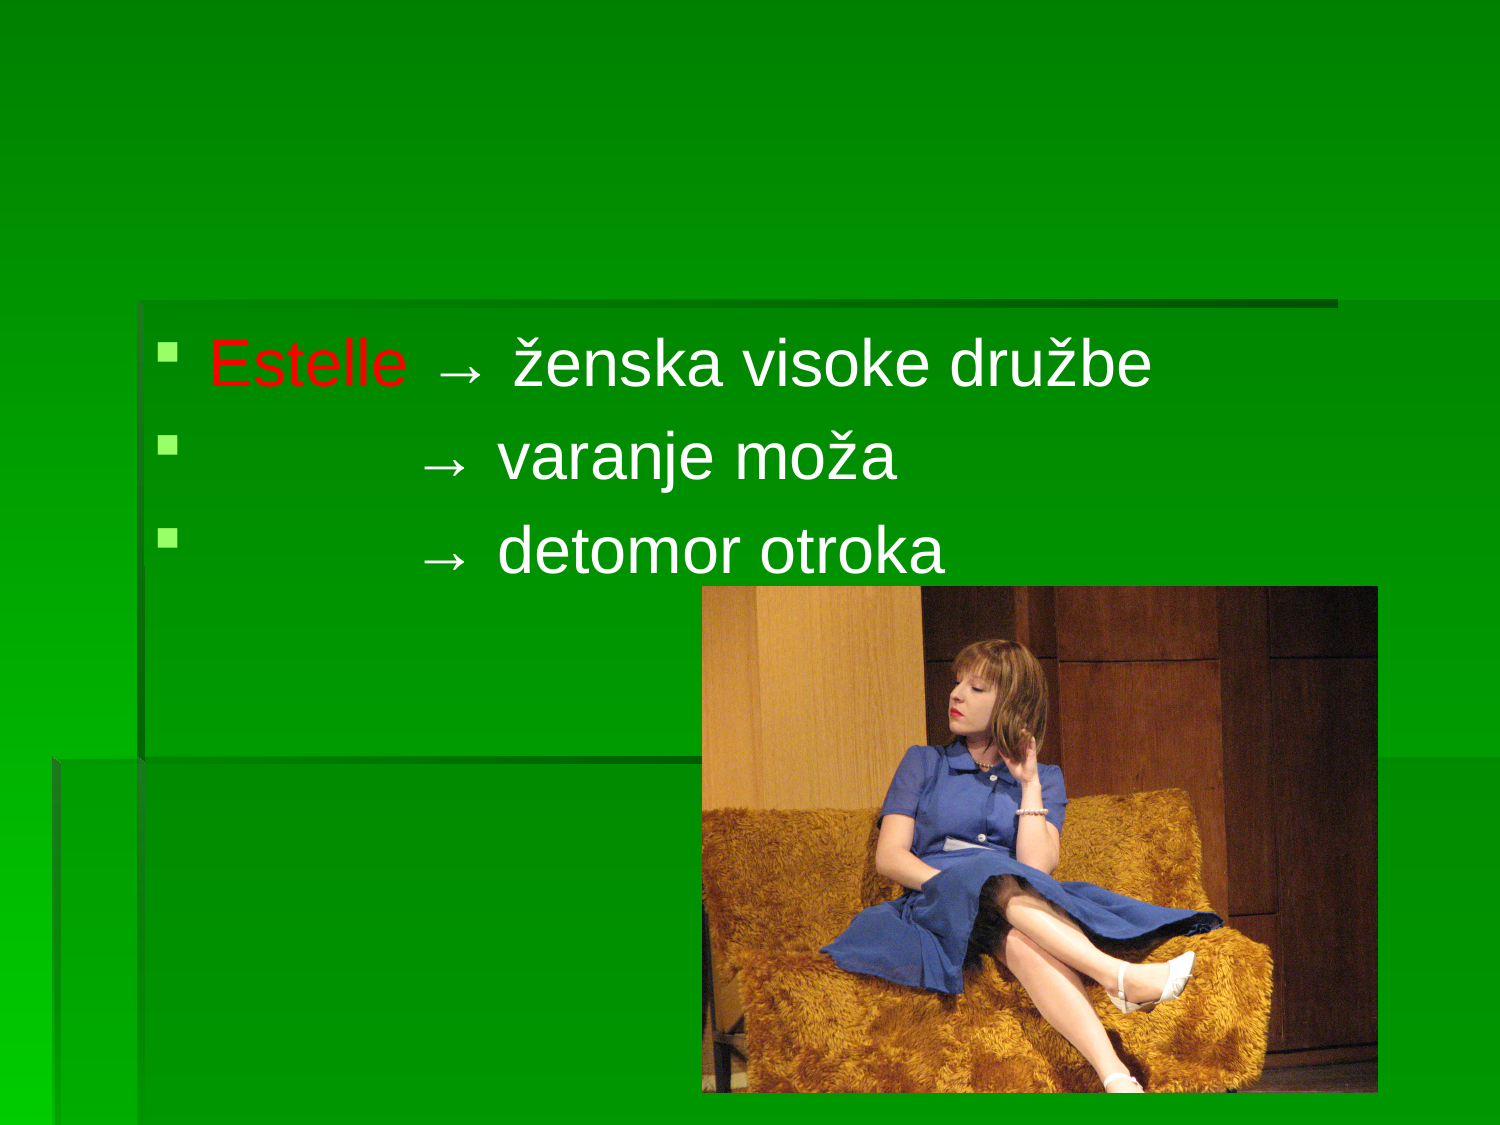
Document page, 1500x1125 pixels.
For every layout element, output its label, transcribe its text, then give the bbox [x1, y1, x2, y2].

list Estelle → ženska visoke družbe → varanje moža → detomor otroka [137, 312, 1451, 1000]
picture [702, 586, 1378, 1093]
